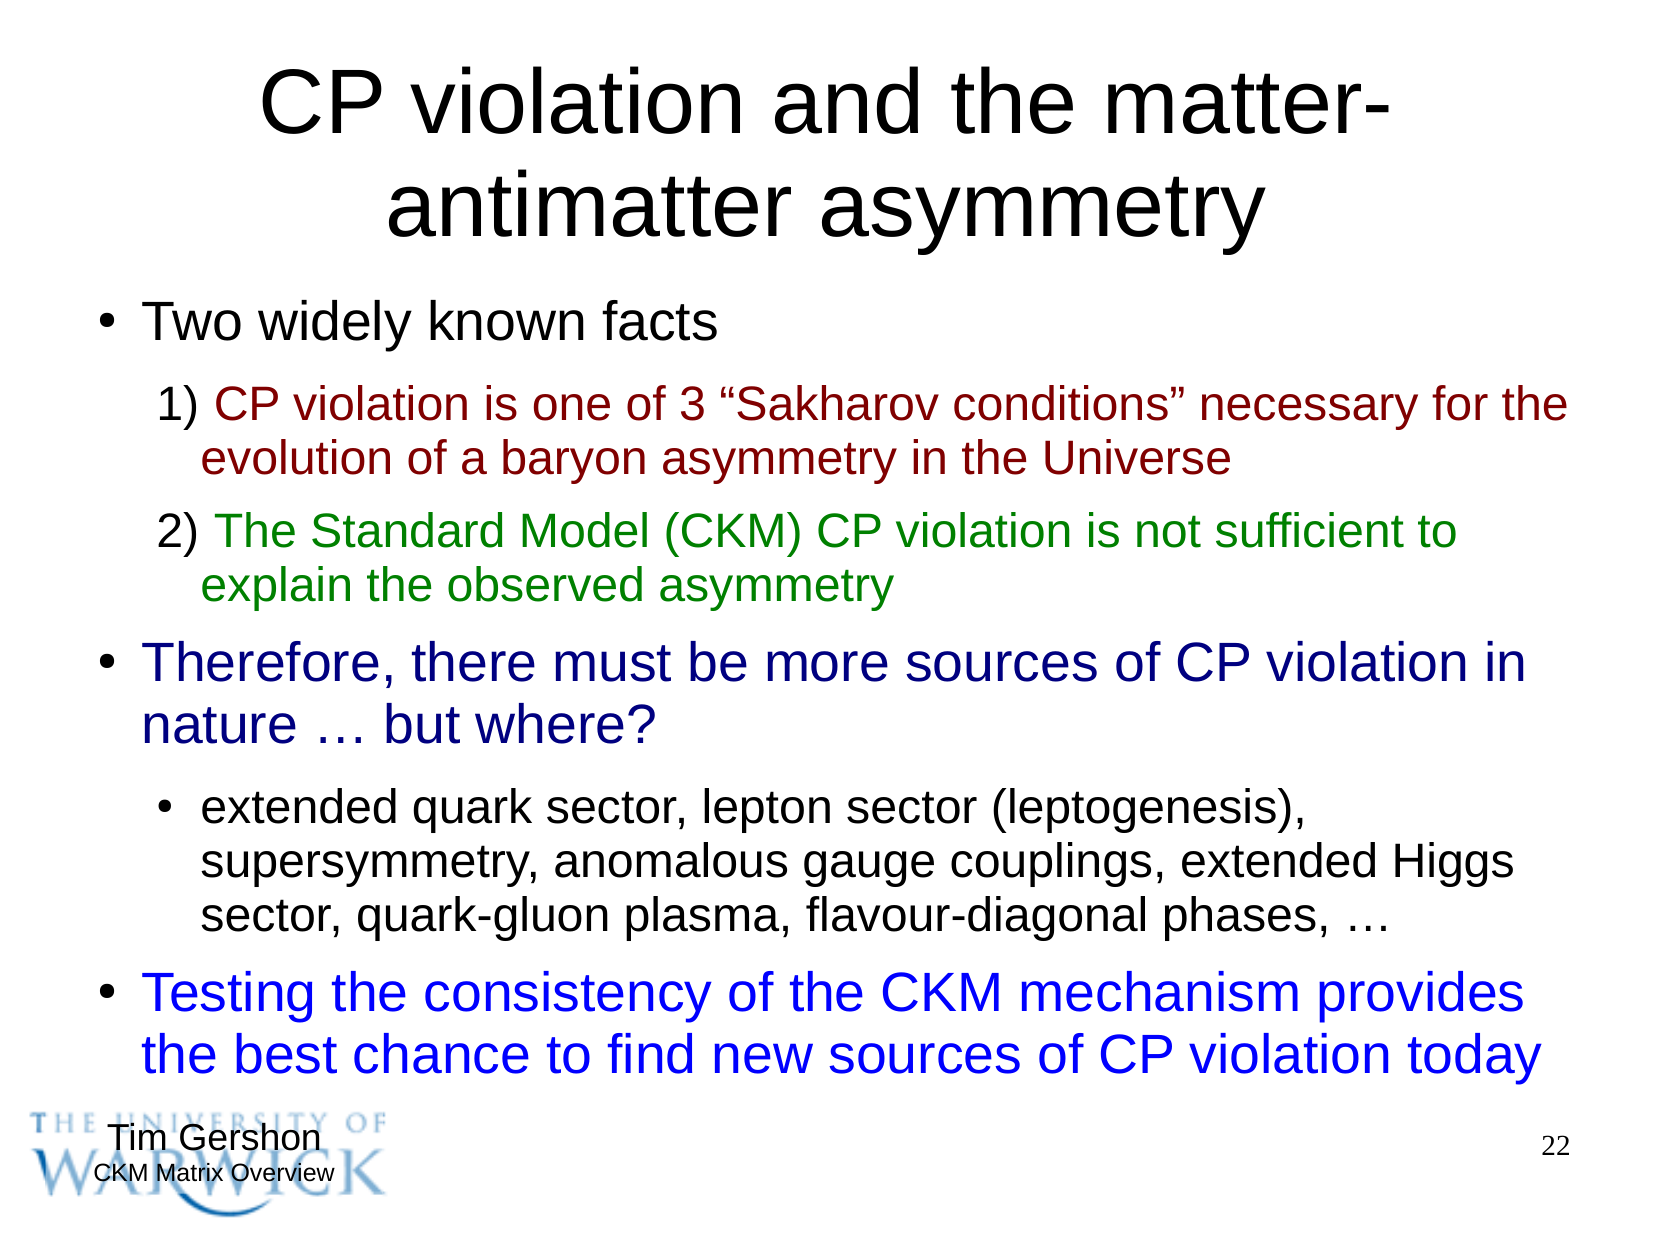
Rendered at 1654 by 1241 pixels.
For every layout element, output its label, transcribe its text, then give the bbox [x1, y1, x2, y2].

title CP violation and the matter-antimatter asymmetry [82, 50, 1571, 256]
picture [19, 1106, 406, 1232]
text_box Tim Gershon CKM Matrix Overview [45, 1108, 384, 1194]
list Two widely known facts CP violation is one of 3 “Sakharov conditions” necessary for the evolution of a baryon asymmetry in the Universe The Standard Model (CKM) CP violation is not sufficient to explain the observed asymmetry Therefore, there must be more sources of CP violation in nature … but where? extended quark sector, lepton sector (leptogenesis), supersymmetry, anomalous gauge couplings, extended Higgs sector, quark-gluon plasma, flavour-diagonal phases, … Testing the consistency of the CKM mechanism provides the best chance to find new sources of CP violation today [82, 290, 1571, 1093]
